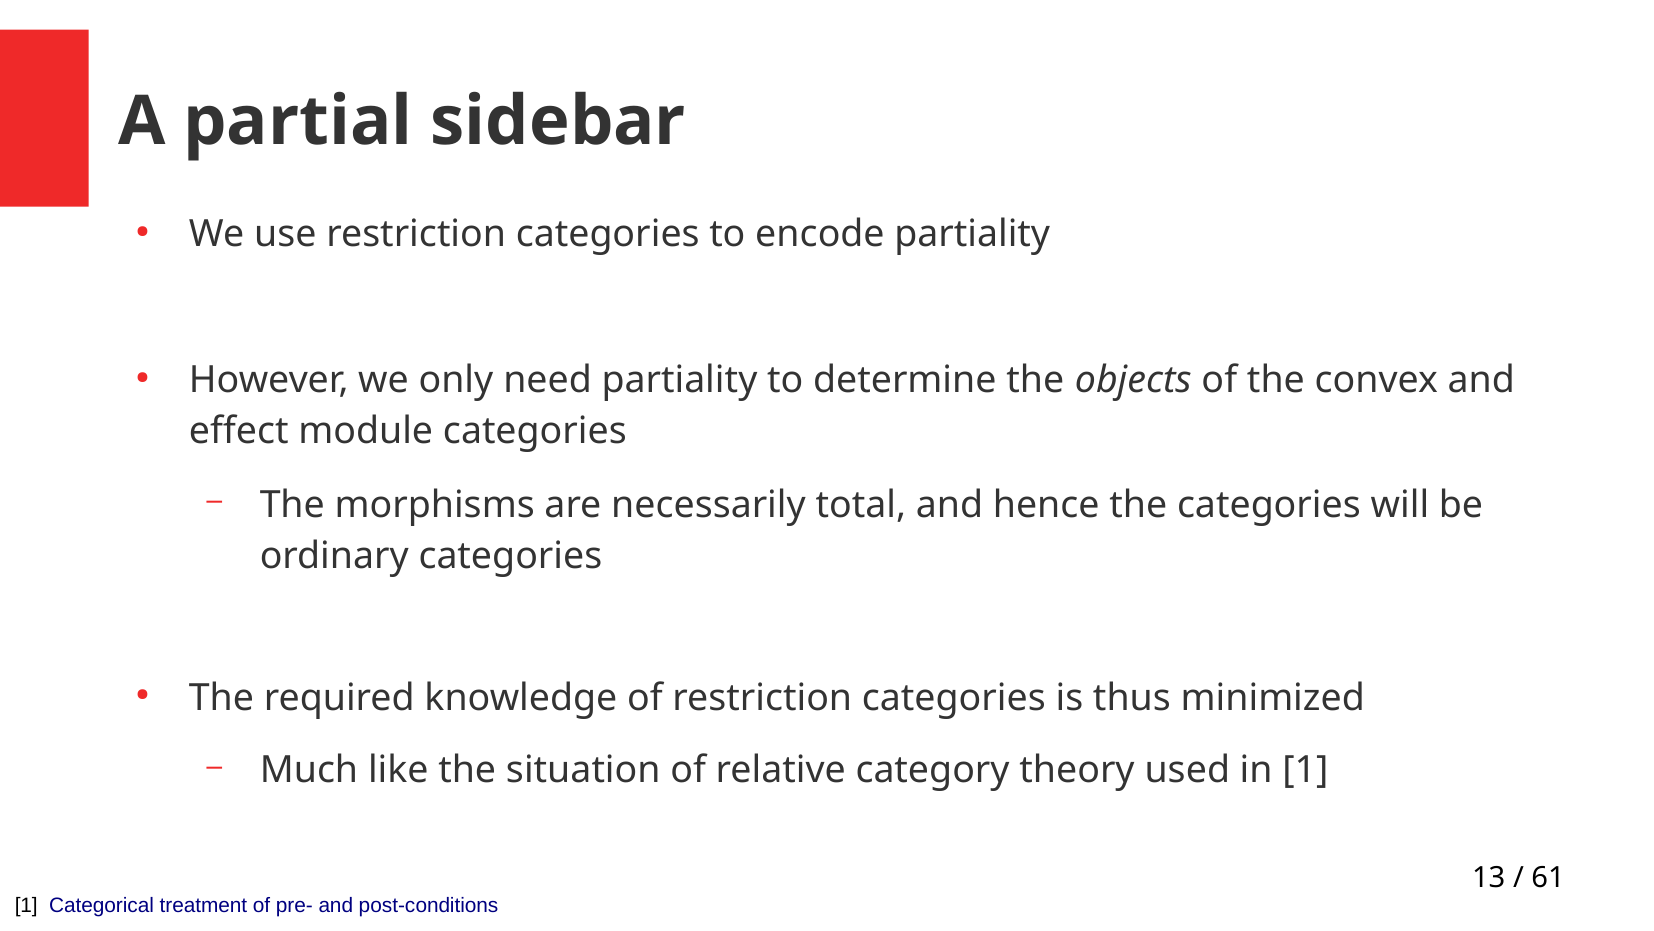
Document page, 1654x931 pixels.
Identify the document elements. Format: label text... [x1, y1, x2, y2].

list We use restriction categories to encode partiality However, we only need partiality to determine the objects of the convex and effect module categories The morphisms are necessarily total, and hence the categories will be ordinary categories The required knowledge of restriction categories is thus minimized Much like the situation of relative category theory used in [1] [118, 206, 1595, 768]
title A partial sidebar [118, 29, 1595, 206]
text_box [1] Categorical treatment of pre- and post-conditions [0, 885, 591, 931]
